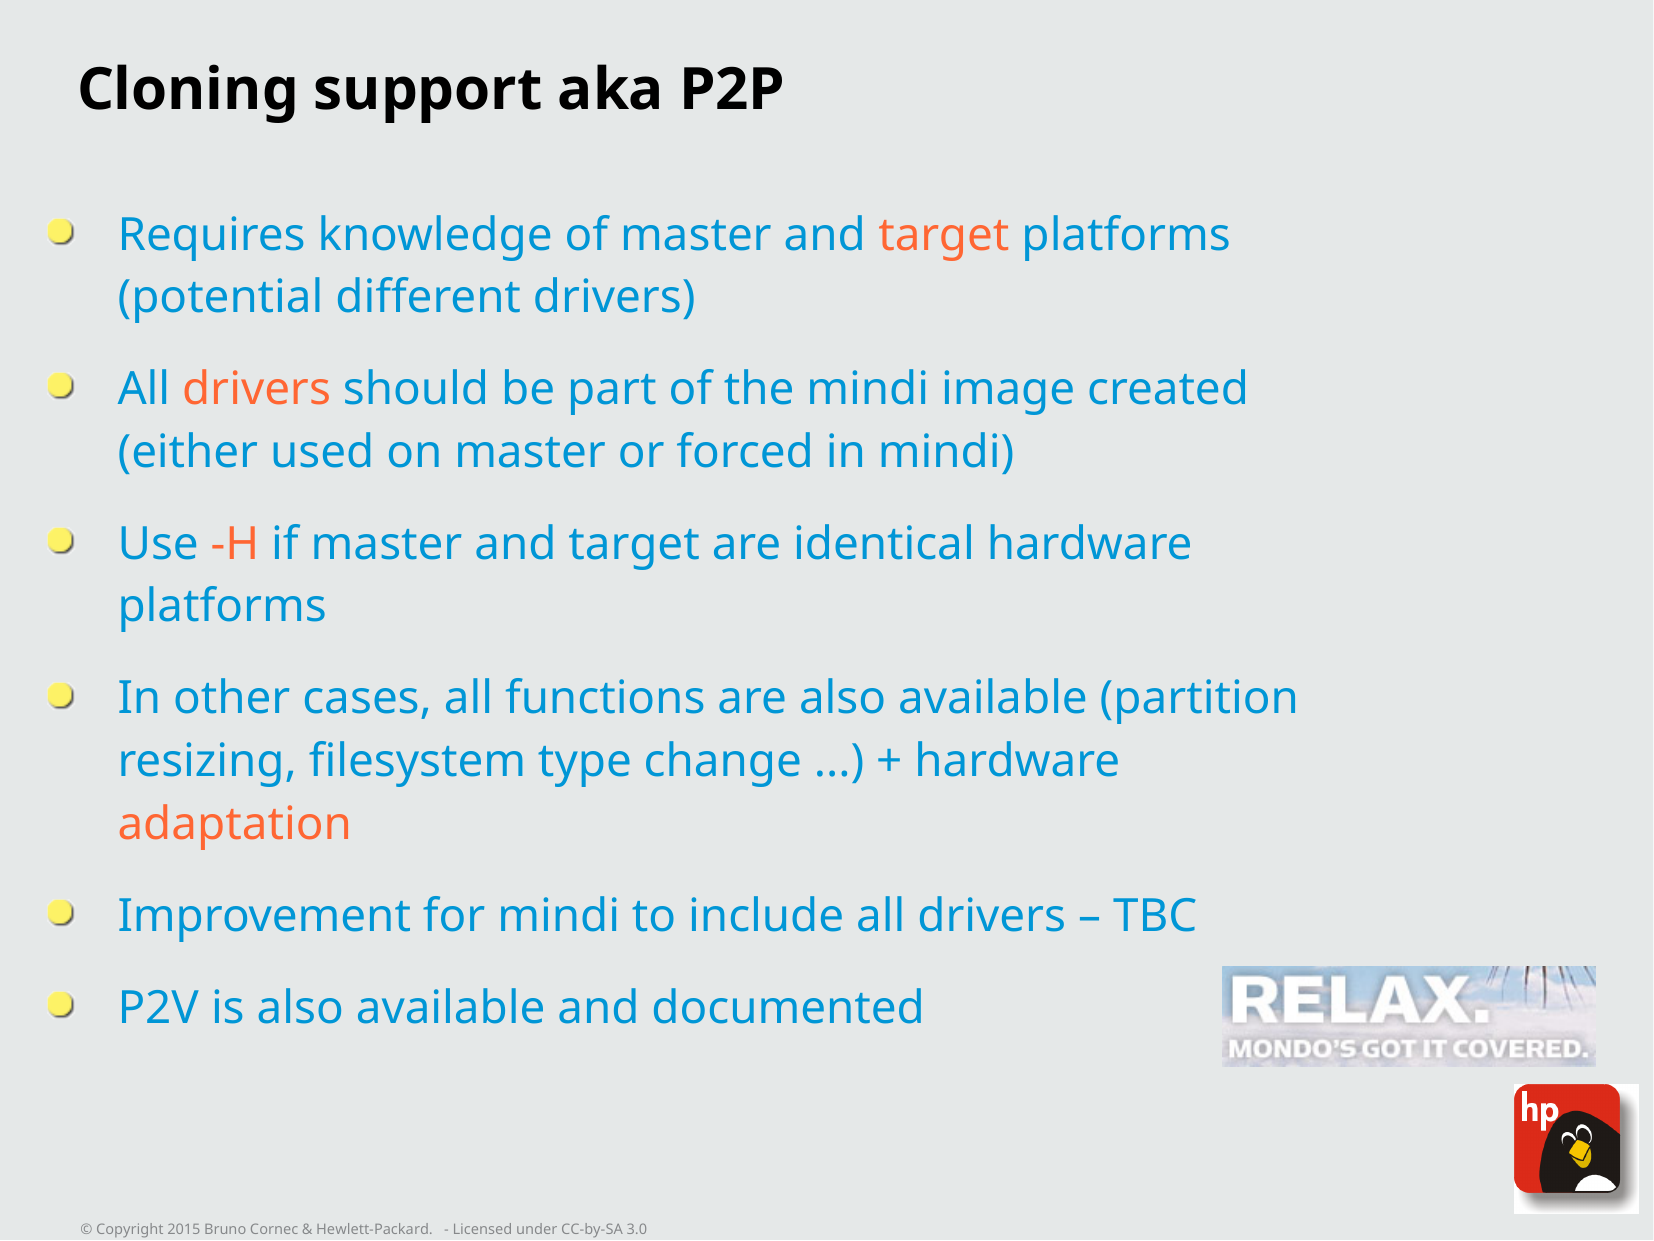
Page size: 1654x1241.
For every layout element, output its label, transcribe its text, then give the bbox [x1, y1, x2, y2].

list Requires knowledge of master and target platforms (potential different drivers) All drivers should be part of the mindi image created (either used on master or forced in mindi) Use -H if master and target are identical hardware platforms In other cases, all functions are also available (partition resizing, filesystem type change ...) + hardware adaptation Improvement for mindi to include all drivers – TBC P2V is also available and documented [34, 201, 1357, 1165]
title Cloning support aka P2P [77, 0, 1066, 193]
picture [1514, 1084, 1639, 1214]
picture [1222, 966, 1596, 1067]
